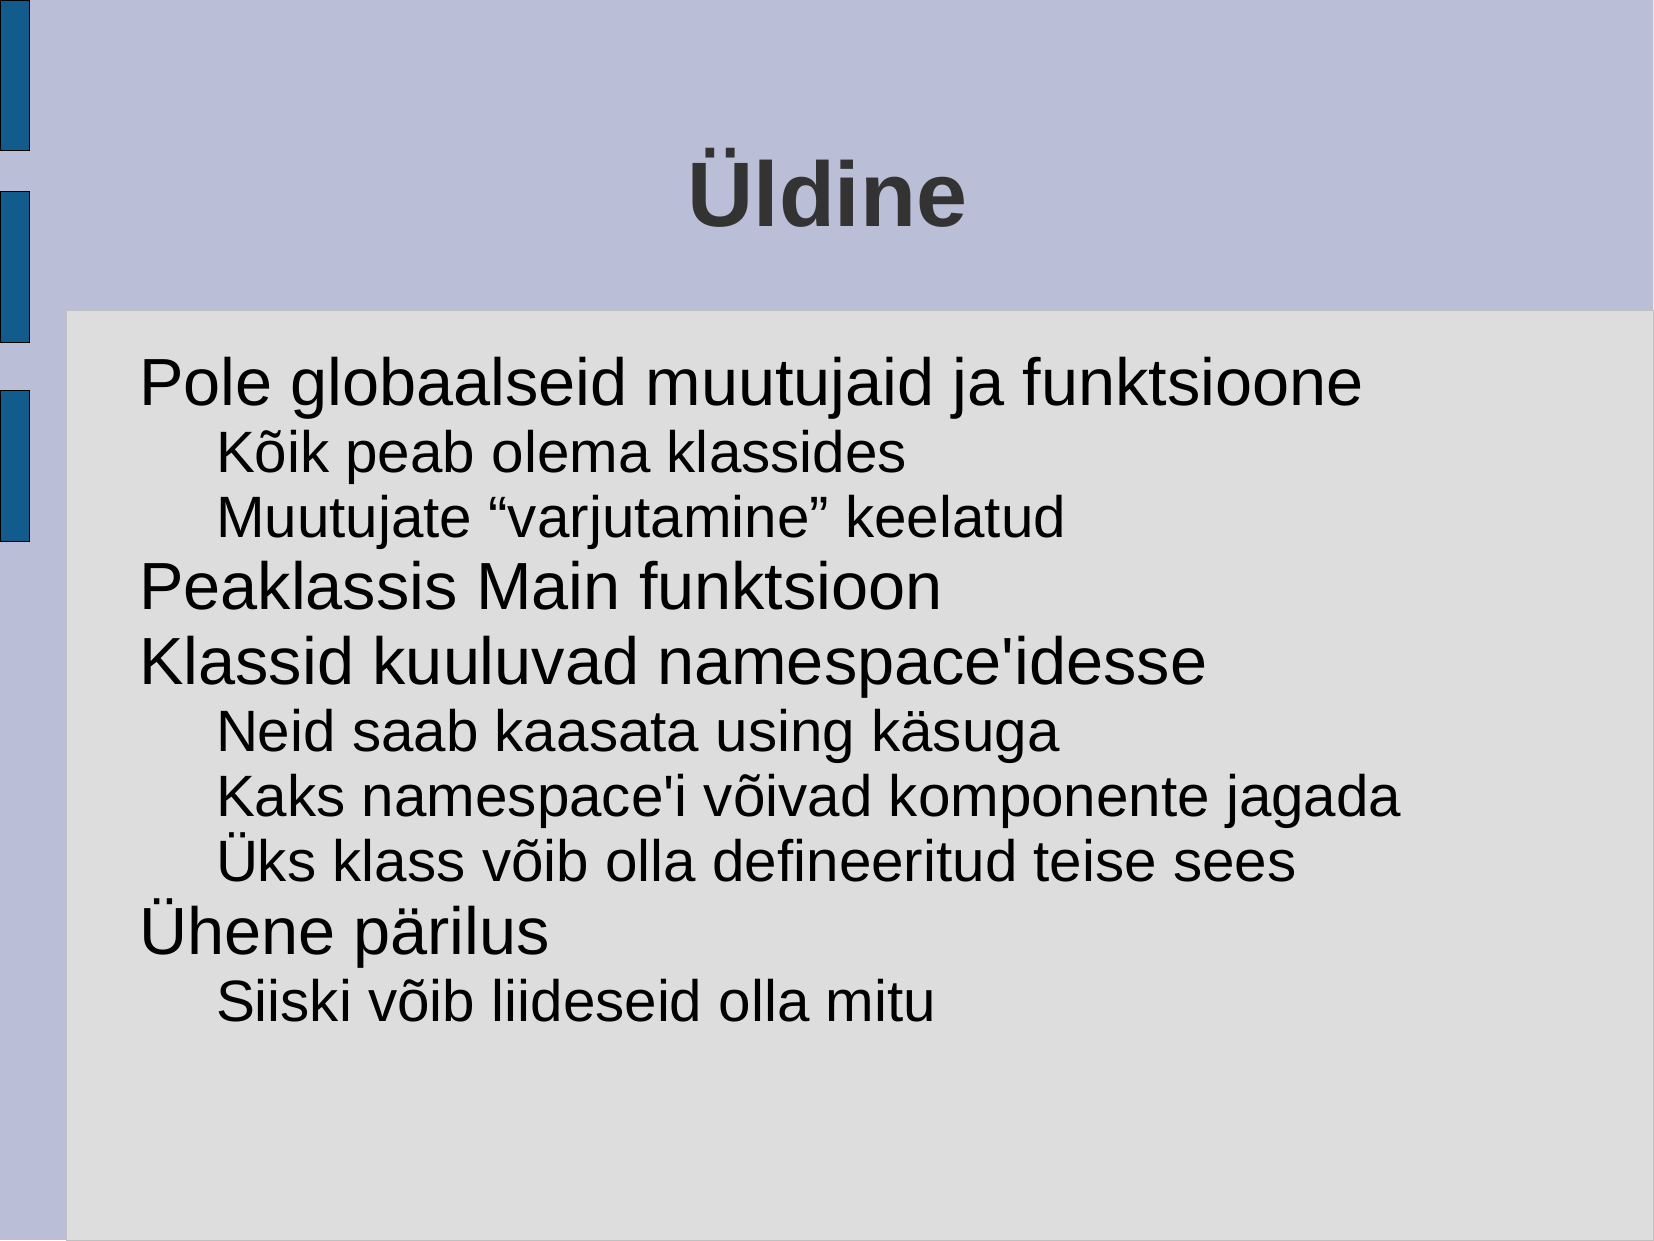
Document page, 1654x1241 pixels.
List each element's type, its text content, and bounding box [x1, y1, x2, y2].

title Üldine [121, 91, 1534, 299]
list Pole globaalseid muutujaid ja funktsioone Kõik peab olema klassides Muutujate “varjutamine” keelatud Peaklassis Main funktsioon Klassid kuuluvad namespace'idesse Neid saab kaasata using käsuga Kaks namespace'i võivad komponente jagada Üks klass võib olla defineeritud teise sees Ühene pärilus Siiski võib liideseid olla mitu [121, 344, 1534, 1127]
